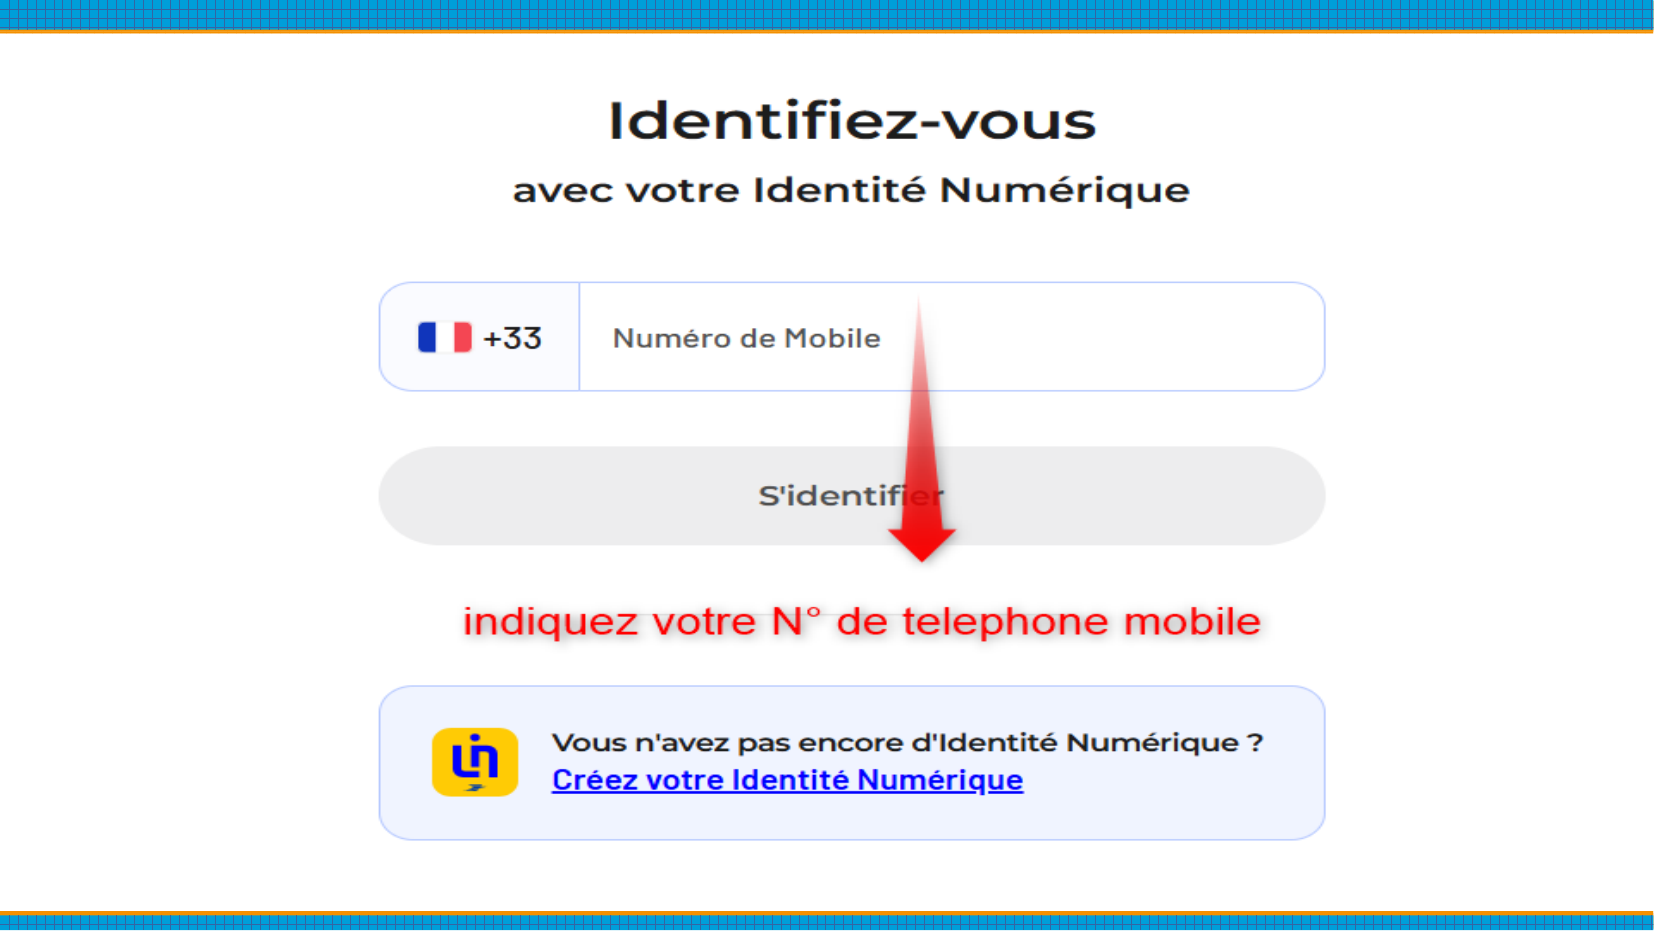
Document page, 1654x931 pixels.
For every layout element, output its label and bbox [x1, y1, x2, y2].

picture [324, 58, 1388, 886]
